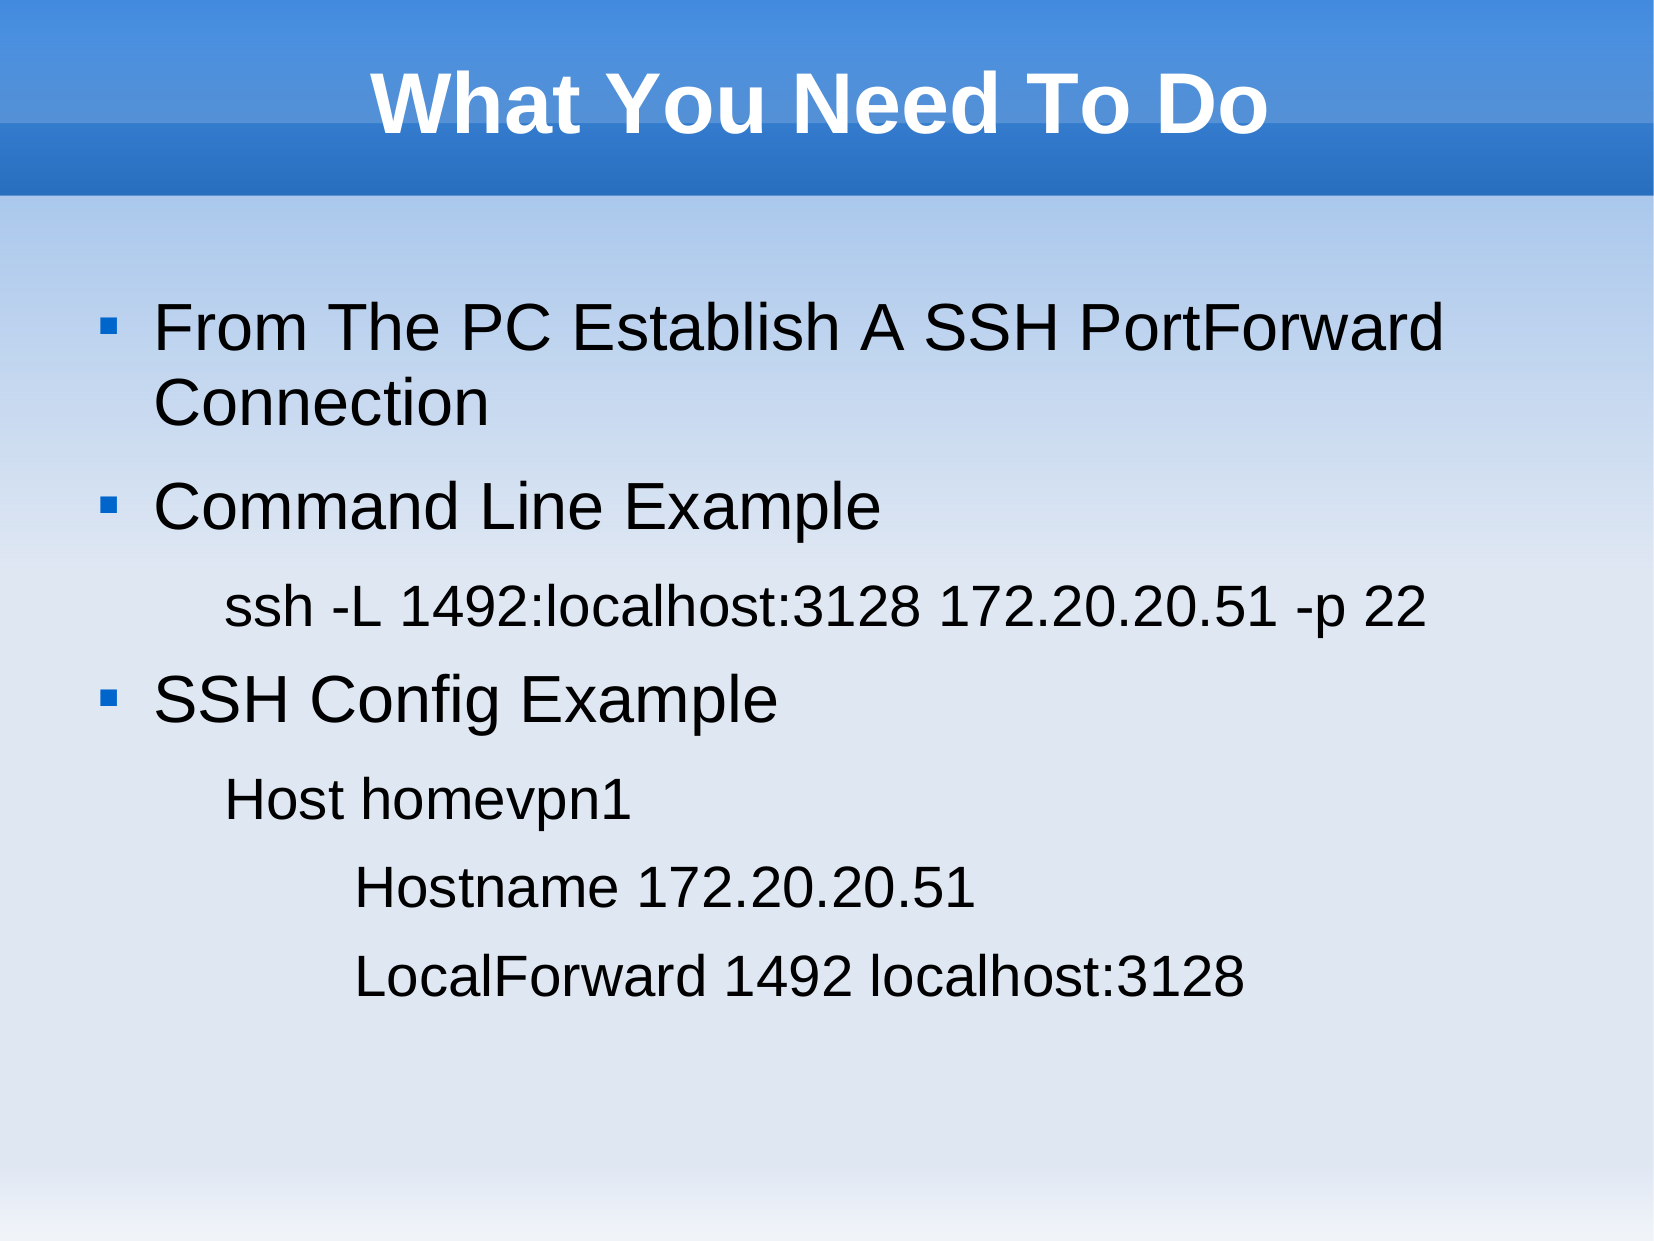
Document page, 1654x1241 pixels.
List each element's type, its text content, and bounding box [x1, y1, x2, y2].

list From The PC Establish A SSH PortForward Connection Command Line Example ssh -L 1492:localhost:3128 172.20.20.51 -p 22 SSH Config Example Host homevpn1 Hostname 172.20.20.51 LocalForward 1492 localhost:3128 [82, 290, 1571, 1141]
picture [0, 0, 1654, 1241]
title What You Need To Do [76, 0, 1565, 208]
